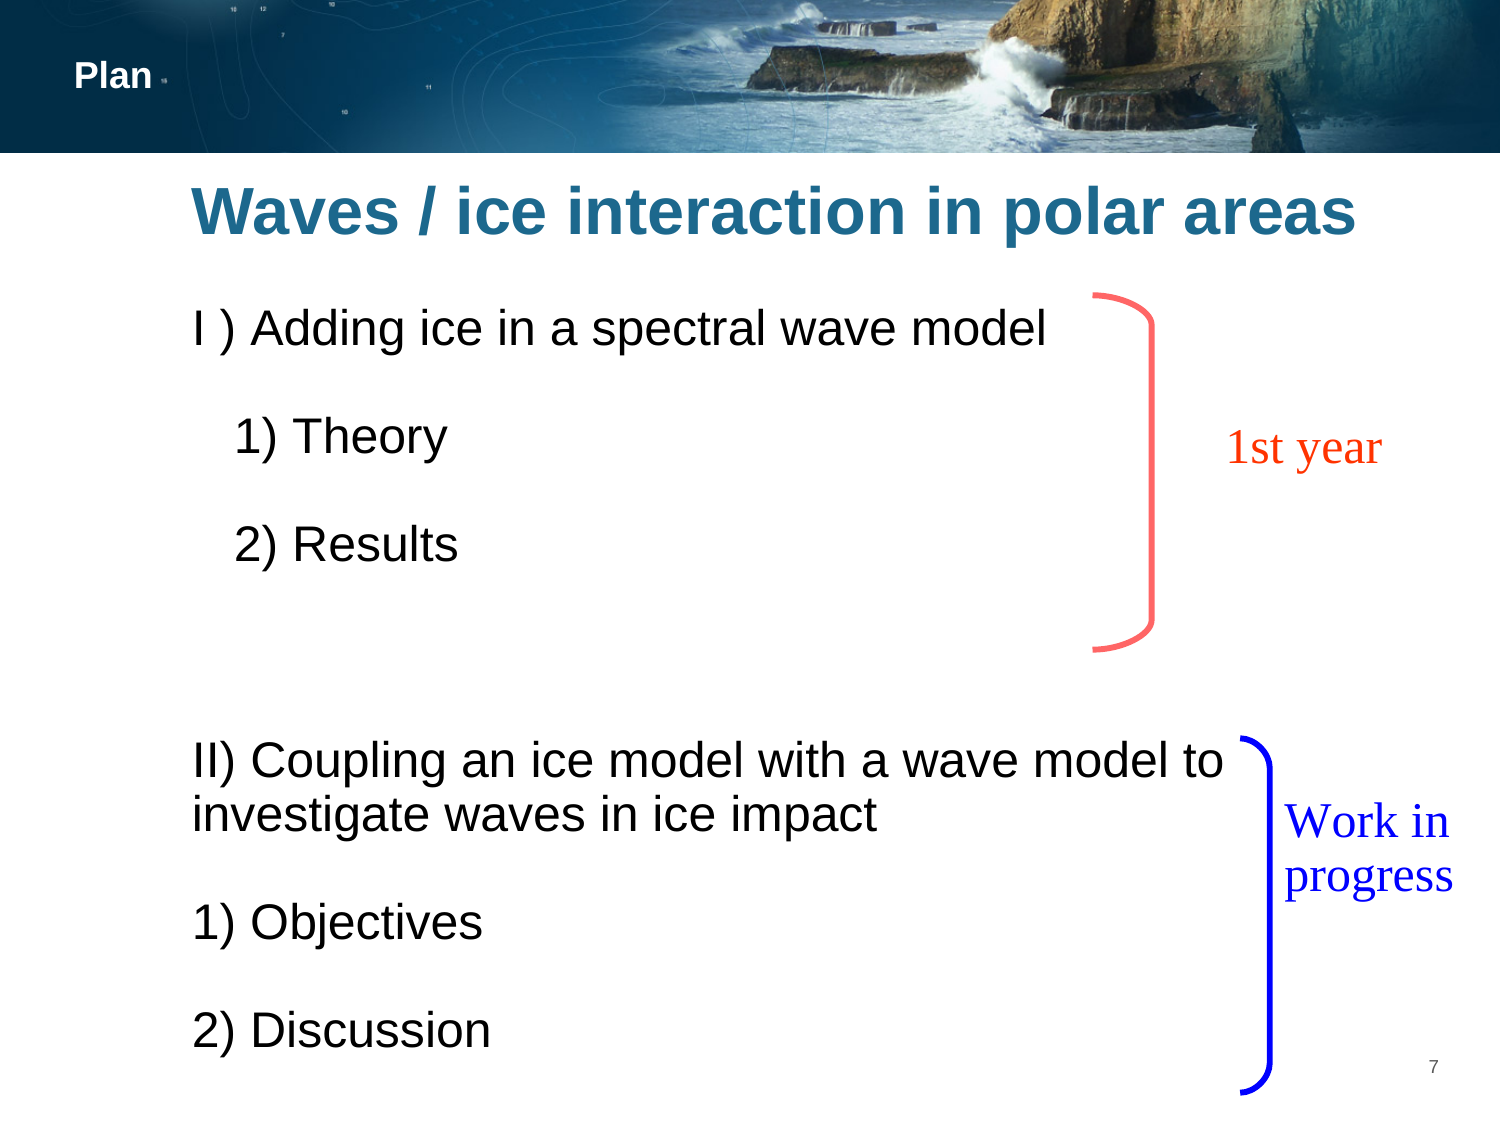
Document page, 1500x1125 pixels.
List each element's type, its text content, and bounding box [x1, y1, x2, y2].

title Waves / ice interaction in polar areas [177, 119, 1500, 296]
picture [0, 0, 1500, 153]
text_box 1st year [1210, 413, 1418, 489]
text_box [1092, 206, 1388, 295]
text_box I ) Adding ice in a spectral wave model 1) Theory 2) Results II) Coupling an ice model with a wave model to investigate waves in ice impact 1) Objectives 2) Discussion [177, 295, 1388, 1125]
title Plan [59, 29, 355, 119]
text_box Work in progress [1269, 786, 1500, 1024]
